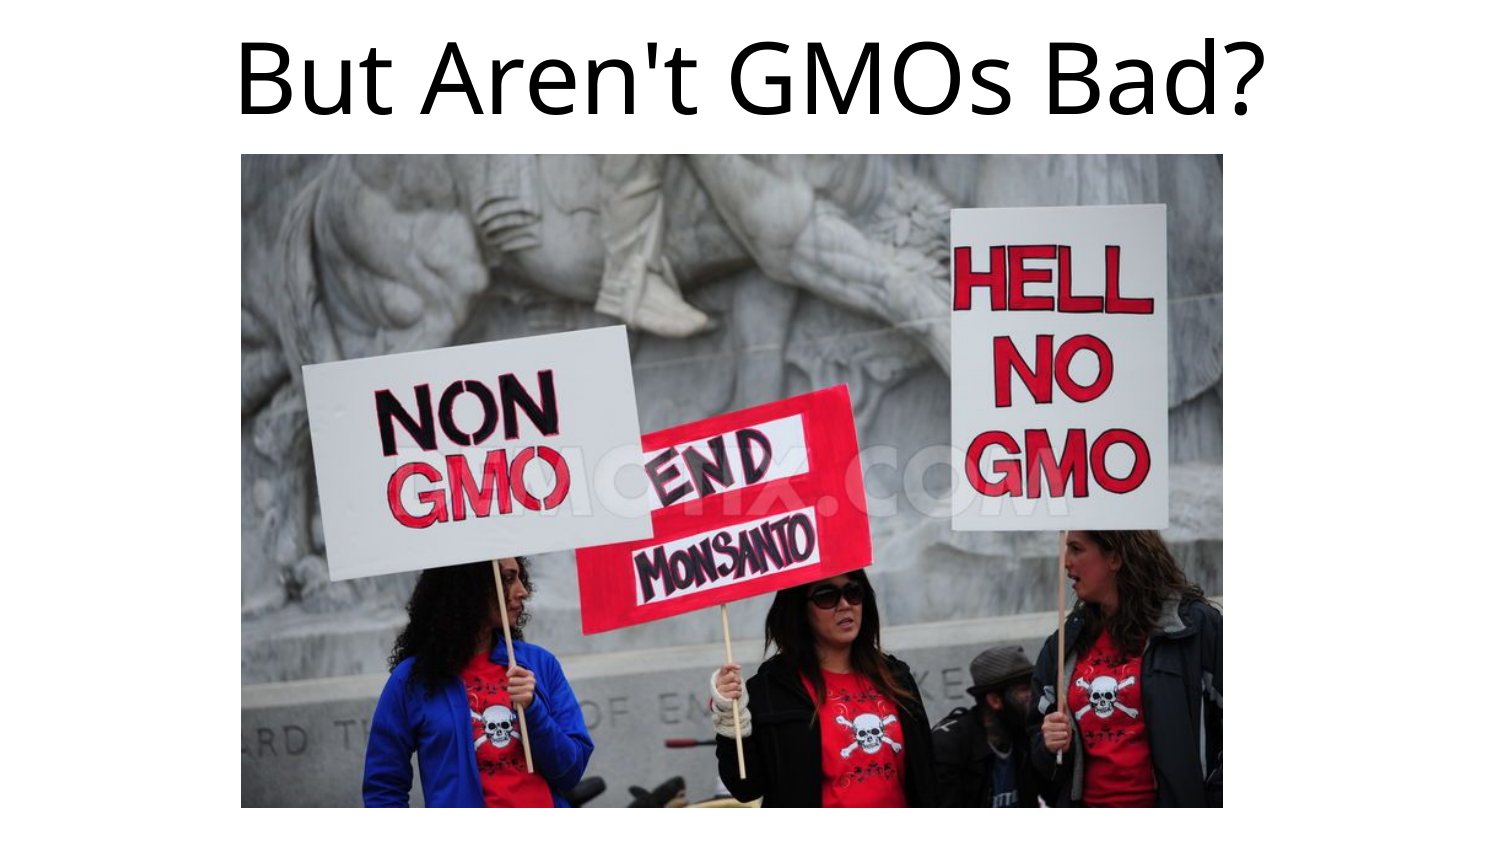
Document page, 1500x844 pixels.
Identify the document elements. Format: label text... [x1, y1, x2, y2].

picture [241, 154, 1223, 808]
text_box But Aren't GMOs Bad? [0, 0, 1500, 136]
